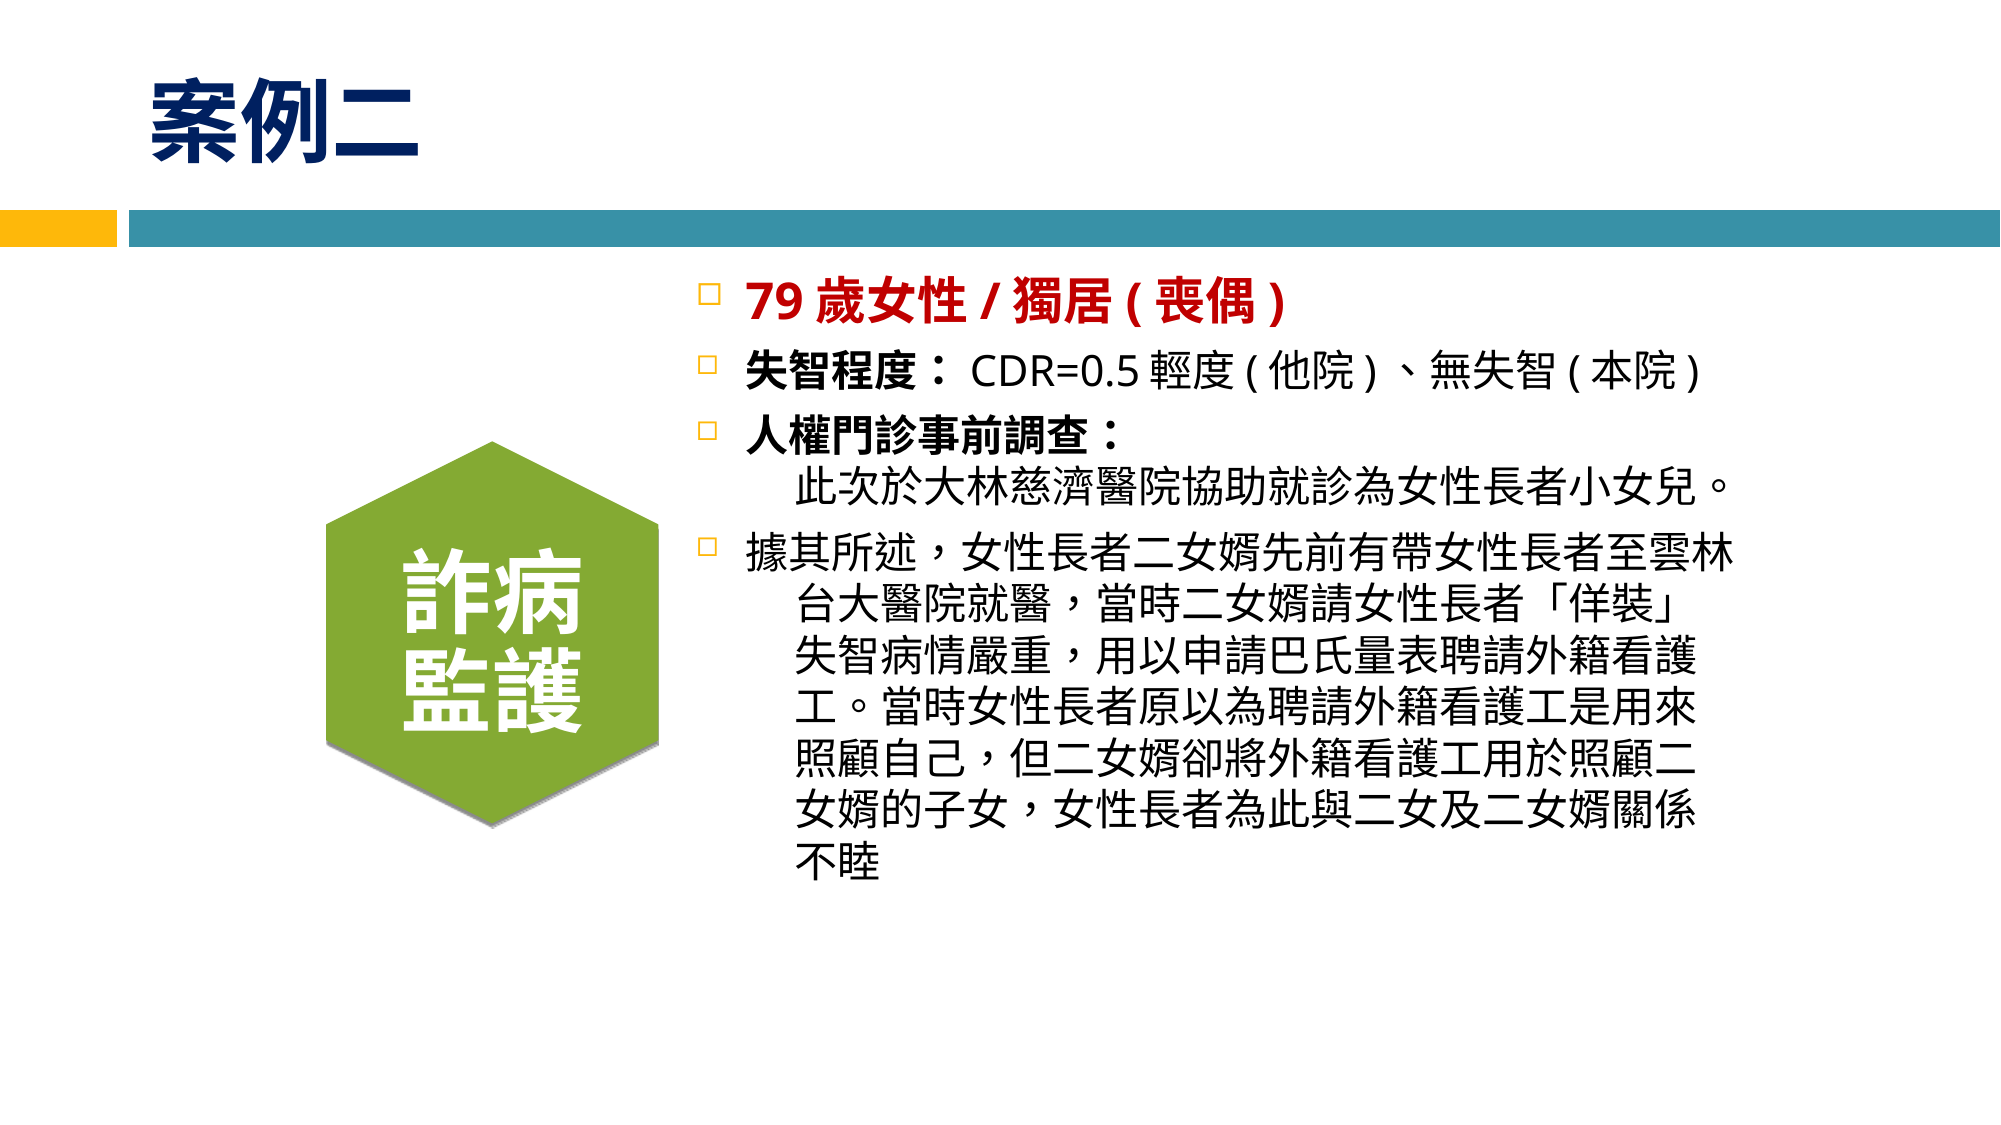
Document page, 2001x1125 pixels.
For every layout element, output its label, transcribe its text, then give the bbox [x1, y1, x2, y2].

text_box [326, 442, 658, 766]
list 79歲女性/獨居(喪偶) 失智程度：CDR=0.5輕度(他院)、無失智(本院) 人權門診事前調查： 此次於大林慈濟醫院協助就診為女性長者小女兒。 據其所述，女性長者二女婿先前有帶女性長者至雲林台大醫院就醫，當時二女婿請女性長者「佯裝」失智病情嚴重，用以申請巴氏量表聘請外籍看護工。當時女性長者原以為聘請外籍看護工是用來照顧自己，但二女婿卻將外籍看護工用於照顧二女婿的子女，女性長者為此與二女及二女婿關係不睦 [680, 260, 1750, 1011]
title 案例二 [133, 37, 1917, 201]
text_box [401, 777, 584, 823]
text_box 詐病監護 [378, 515, 606, 777]
